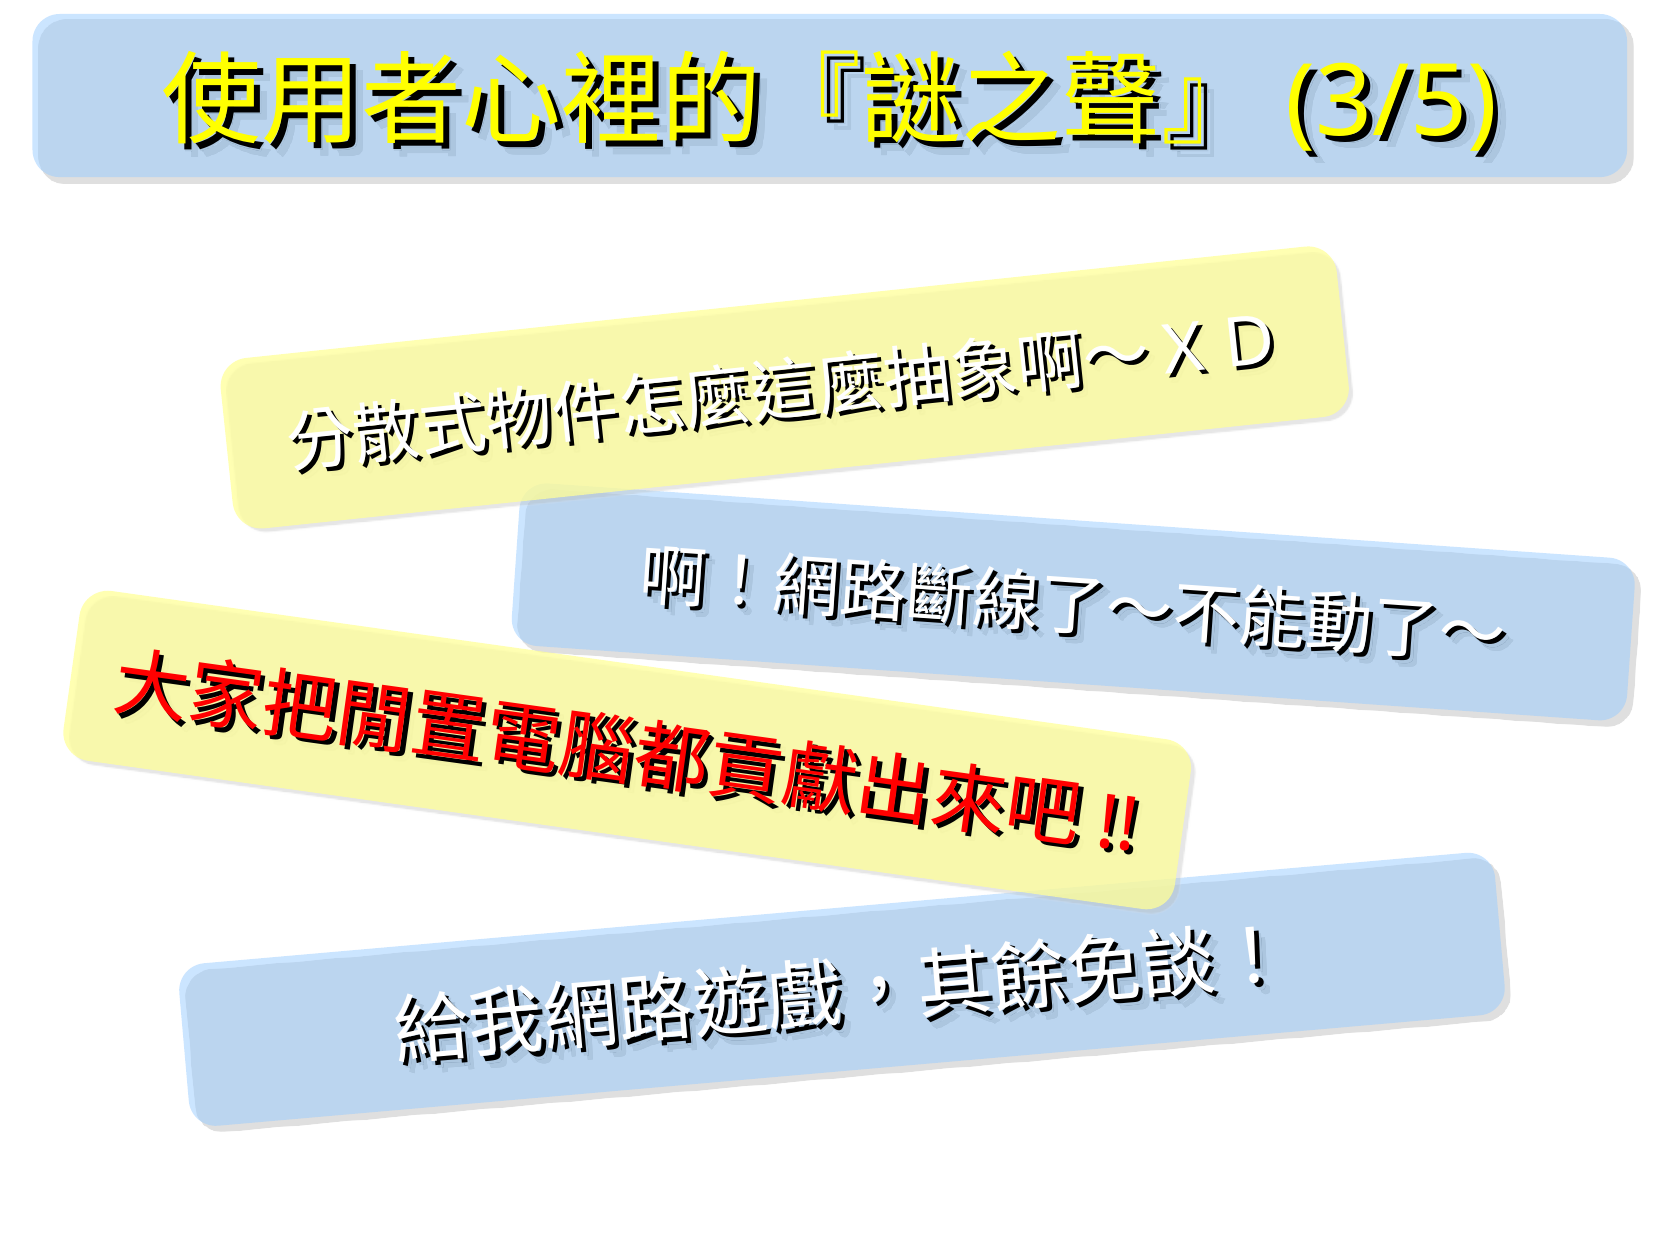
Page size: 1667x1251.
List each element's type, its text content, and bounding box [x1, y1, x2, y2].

text_box 大家把閒置電腦都貢獻出來吧!! [63, 590, 1192, 910]
text_box 給我網路遊戲，其餘免談！ [179, 852, 1505, 1126]
text_box 分散式物件怎麼這麼抽象啊～ＸＤ [220, 246, 1349, 529]
text_box 啊！網路斷線了～不能動了～ [511, 489, 1635, 721]
text_box 使用者心裡的『謎之聲』(3/5) [32, 13, 1628, 178]
